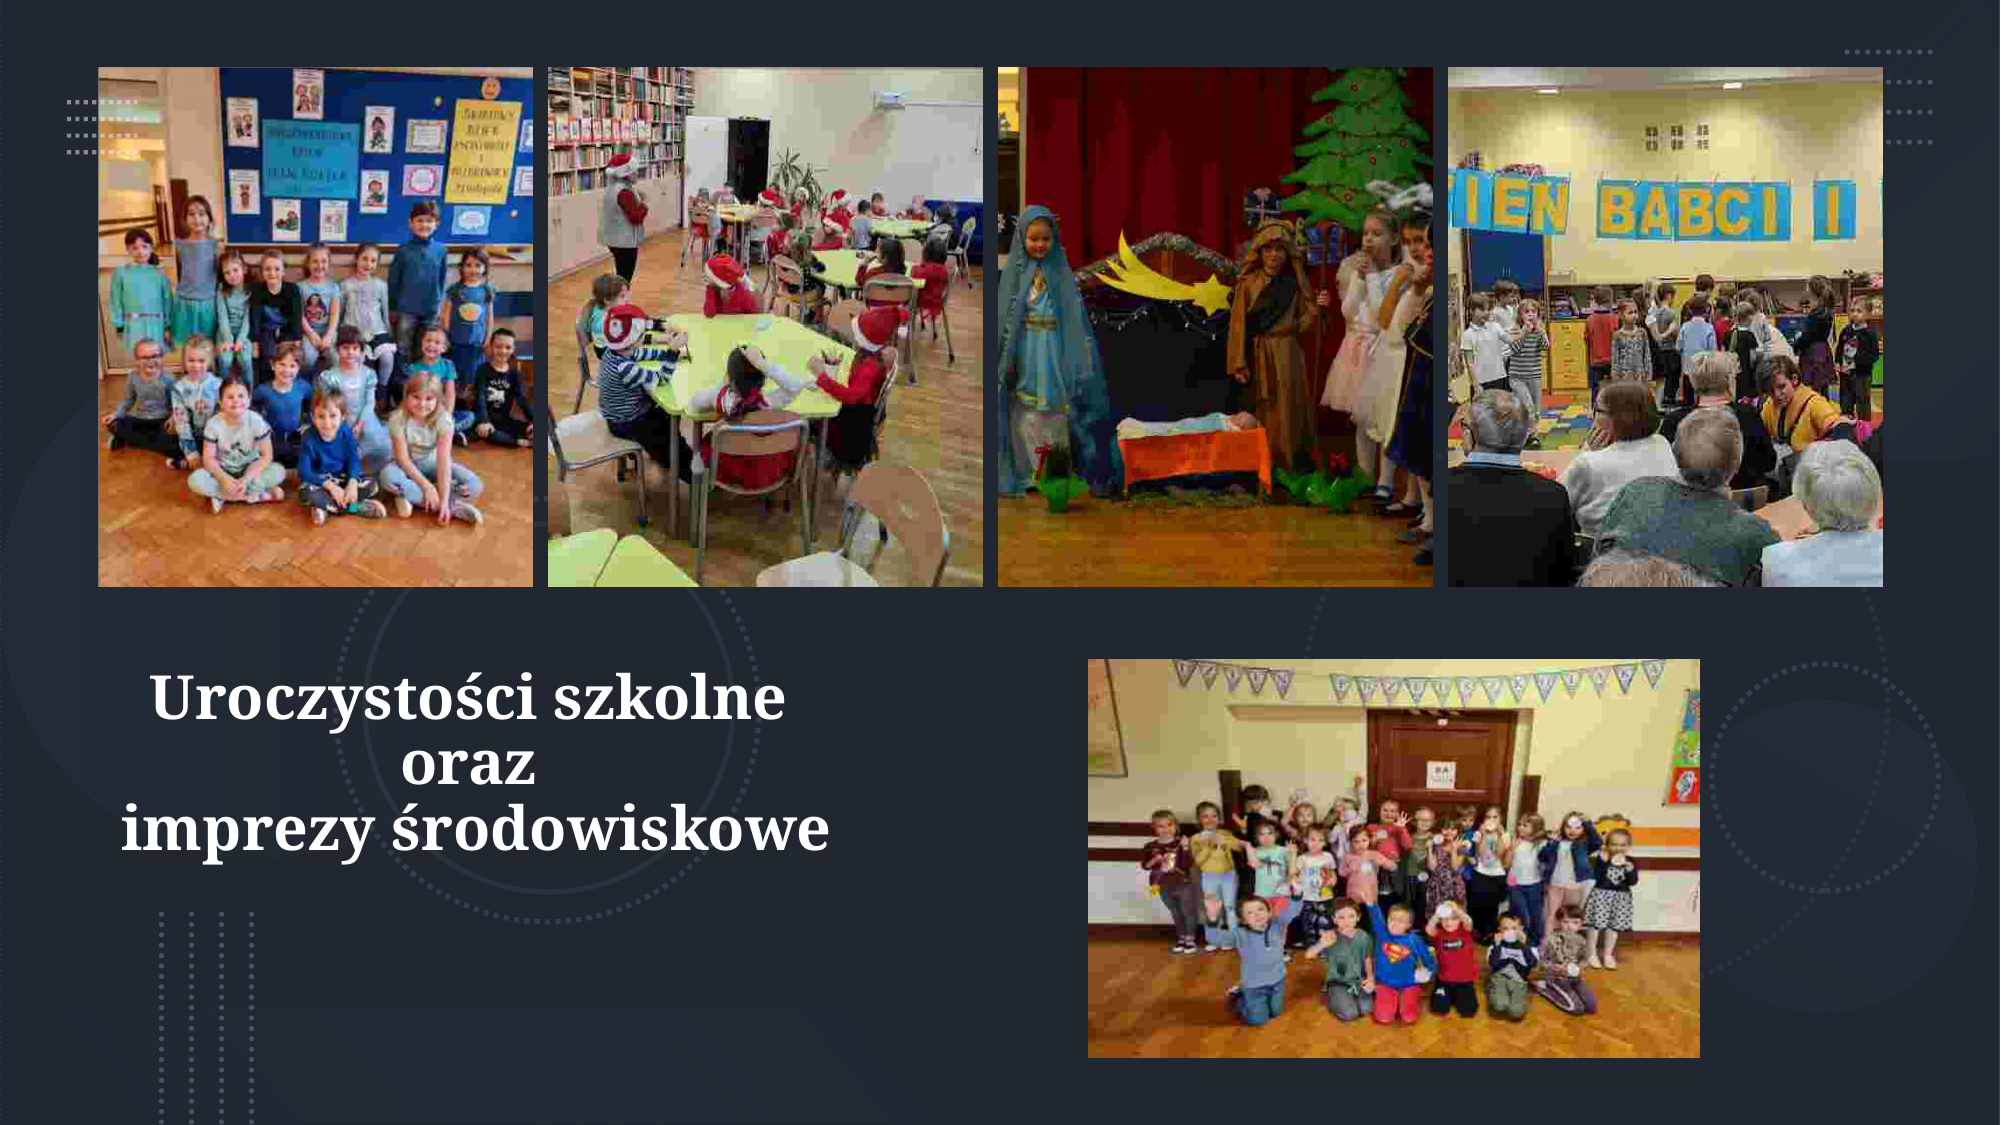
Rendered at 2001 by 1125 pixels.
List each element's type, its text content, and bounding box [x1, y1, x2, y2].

title Uroczystości szkolne oraz imprezy środowiskowe [103, 659, 850, 1009]
picture [548, 67, 983, 587]
text_box [0, 0, 2000, 1125]
picture [998, 67, 1433, 587]
picture [98, 67, 533, 587]
picture [1448, 67, 1883, 587]
picture [1088, 659, 1700, 1058]
